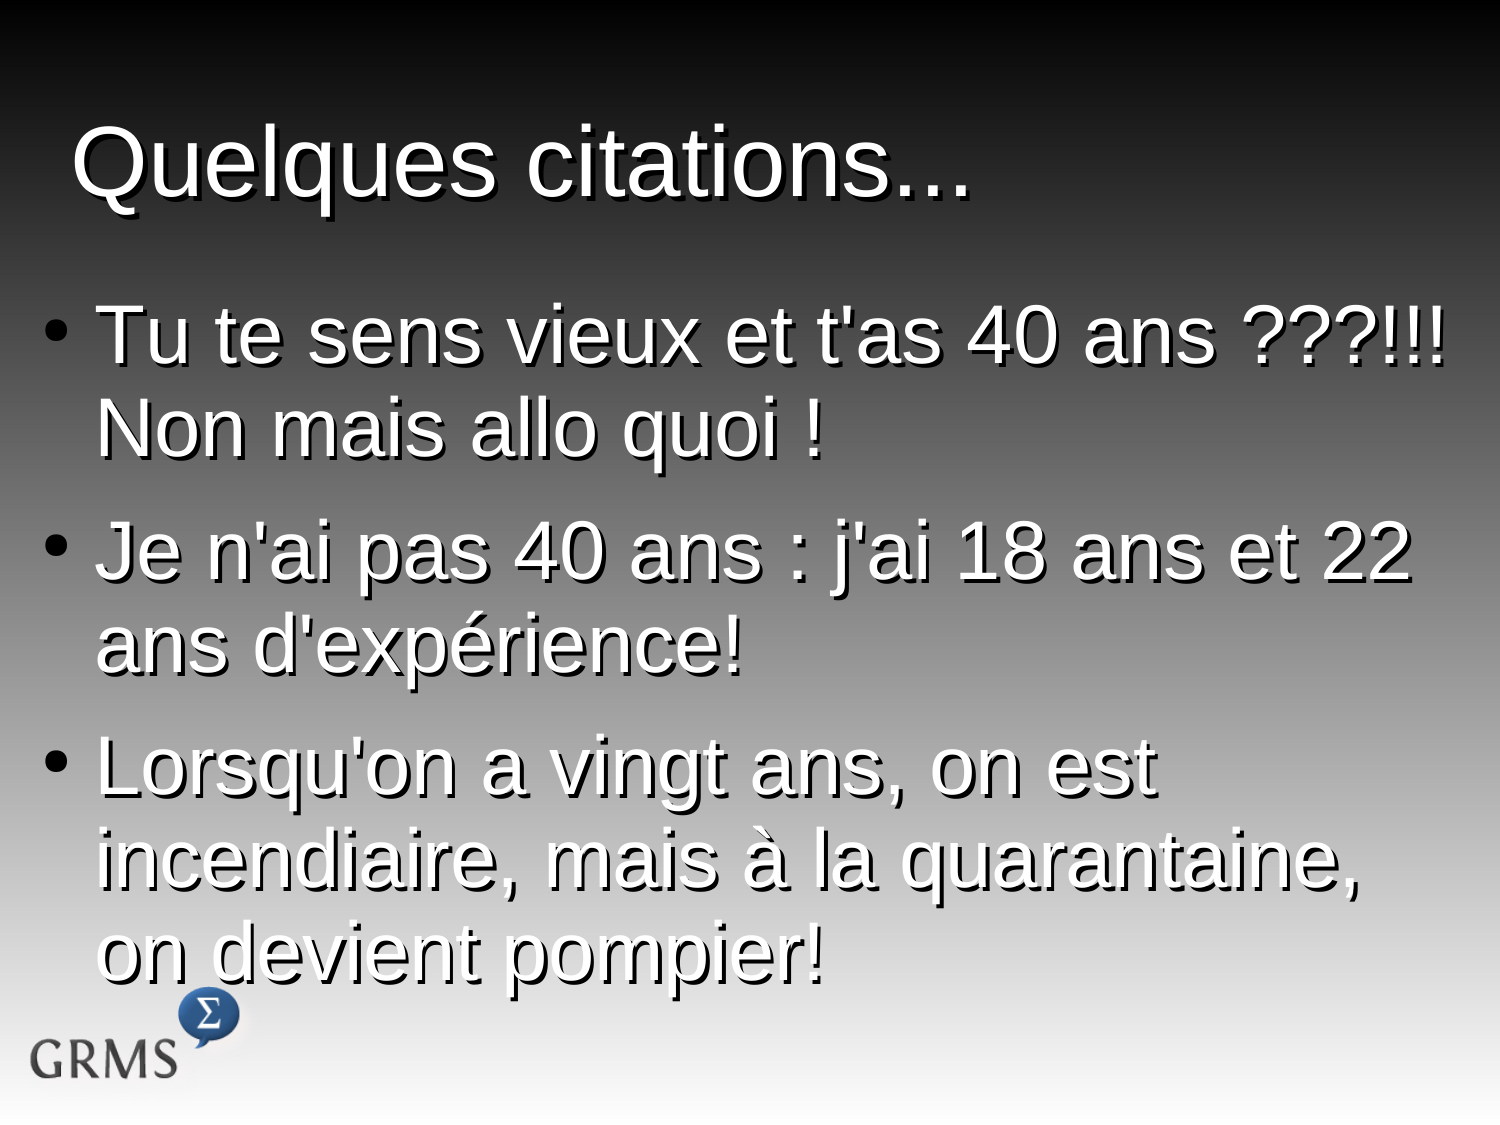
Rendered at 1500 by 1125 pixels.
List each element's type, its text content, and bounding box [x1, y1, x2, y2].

picture [16, 974, 267, 1107]
title Quelques citations... [70, 59, 1441, 260]
list Tu te sens vieux et t'as 40 ans ???!!! Non mais allo quoi ! Je n'ai pas 40 ans : j'ai 18 ans et 22 ans d'expérience! Lorsqu'on a vingt ans, on est incendiaire, mais à la quarantaine, on devient pompier! [23, 283, 1477, 1000]
